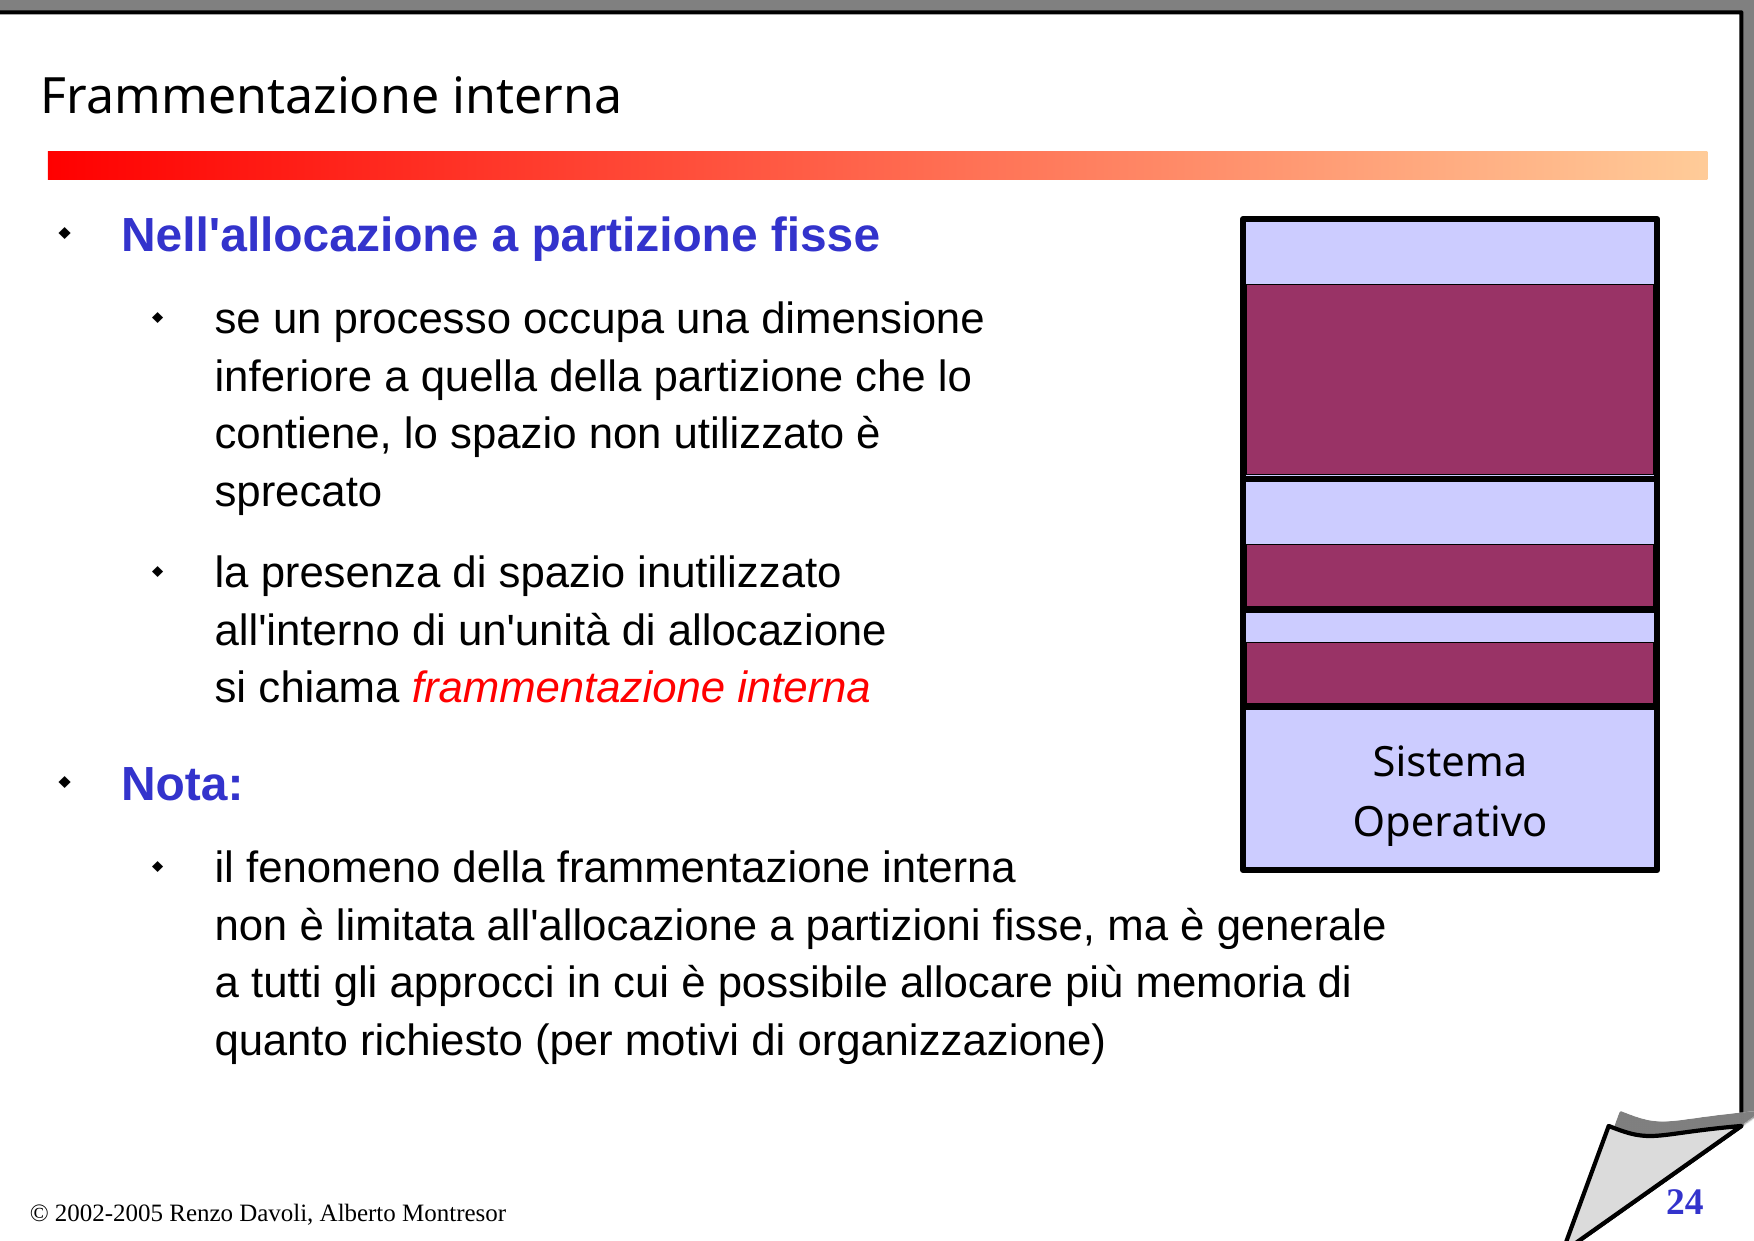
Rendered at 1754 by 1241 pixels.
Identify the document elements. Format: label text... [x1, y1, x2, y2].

title Frammentazione interna [40, 49, 1714, 144]
text_box MMU [750, 152, 754, 179]
list Nell'allocazione a partizione fisse se un processo occupa una dimensione inferiore a quella della partizione che lo contiene, lo spazio non utilizzato è sprecato la presenza di spazio inutilizzato all'interno di un'unità di allocazione si chiama frammentazione interna Nota: il fenomeno della frammentazione interna non è limitata all'allocazione a partizioni fisse, ma è generale a tutti gli approcci in cui è possibile allocare più memoria di quanto richiesto (per motivi di organizzazione) [58, 206, 1696, 1152]
text_box [1242, 219, 1658, 707]
text_box Sistema Operativo [1242, 707, 1658, 871]
